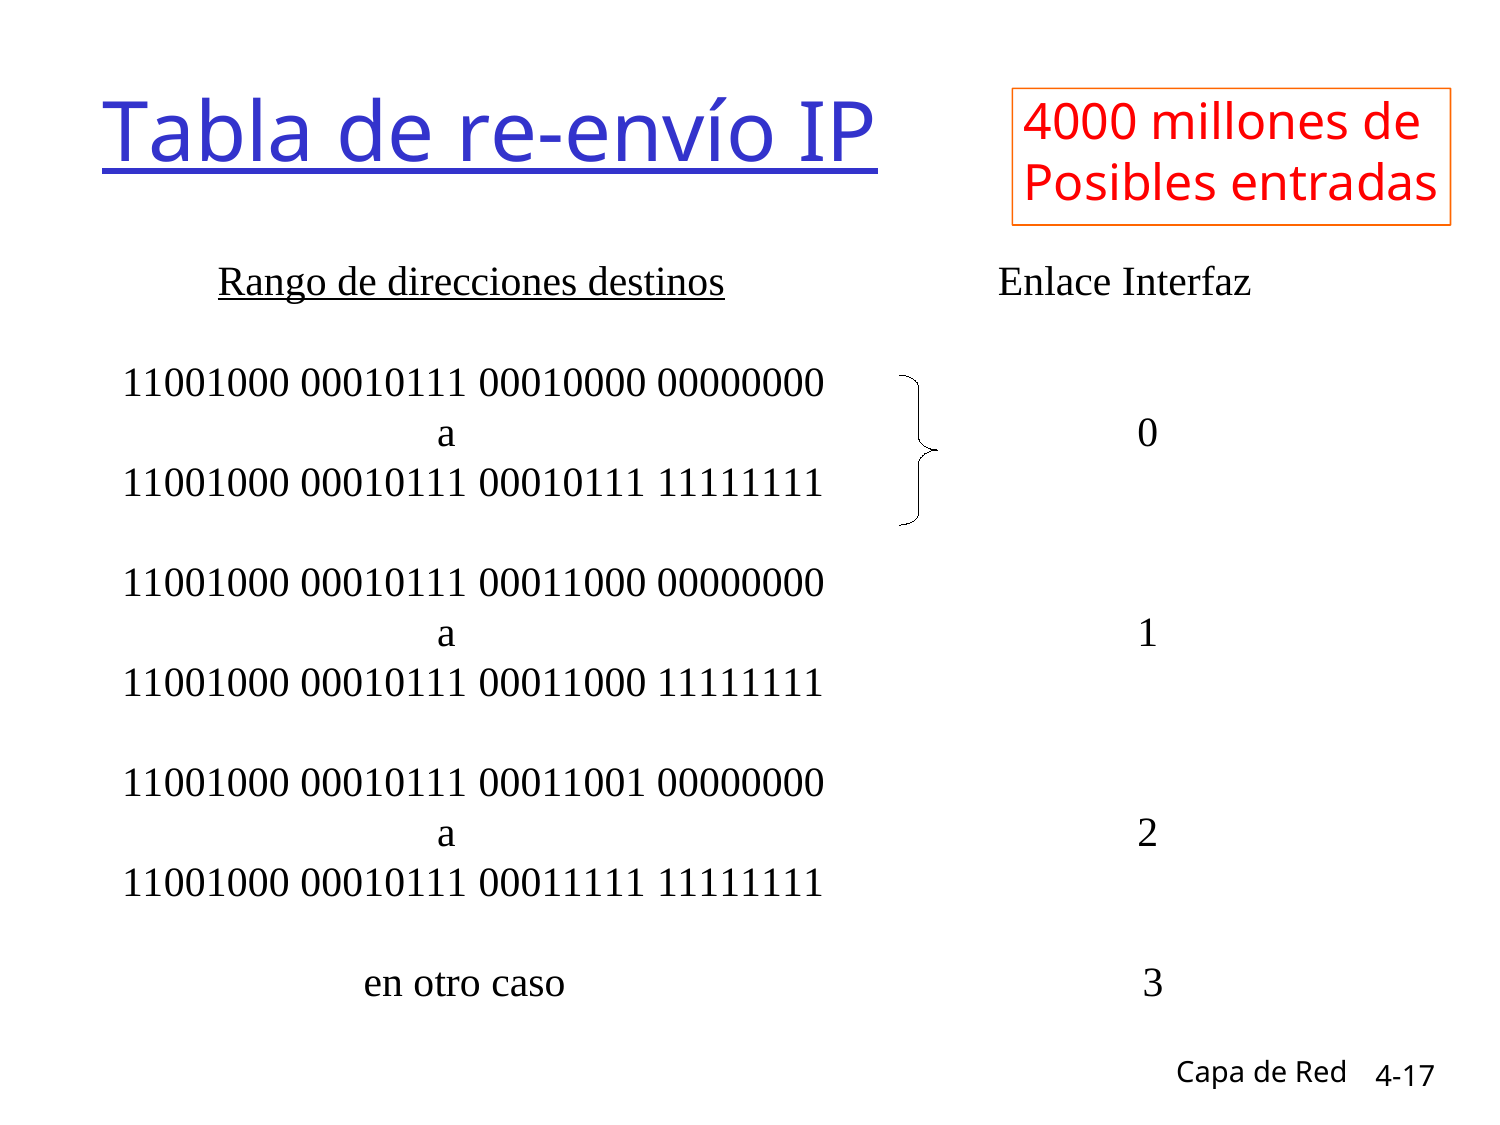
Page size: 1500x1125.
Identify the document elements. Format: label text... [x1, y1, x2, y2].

text_box 4000 millones de Posibles entradas [1009, 88, 1455, 219]
title Tabla de re-envío IP [87, 37, 1363, 225]
text_box Rango de direcciones destinos Enlace Interfaz 11001000 00010111 00010000 00000000 a 0 11001000 00010111 00010111 11111111 11001000 00010111 00011000 00000000 a 1 11001000 00010111 00011000 11111111 11001000 00010111 00011001 00000000 a 2 11001000 00010111 00011111 11111111 en otro caso 3 [107, 251, 1268, 1013]
title Tabla de re-envío IP [1014, 219, 1363, 224]
